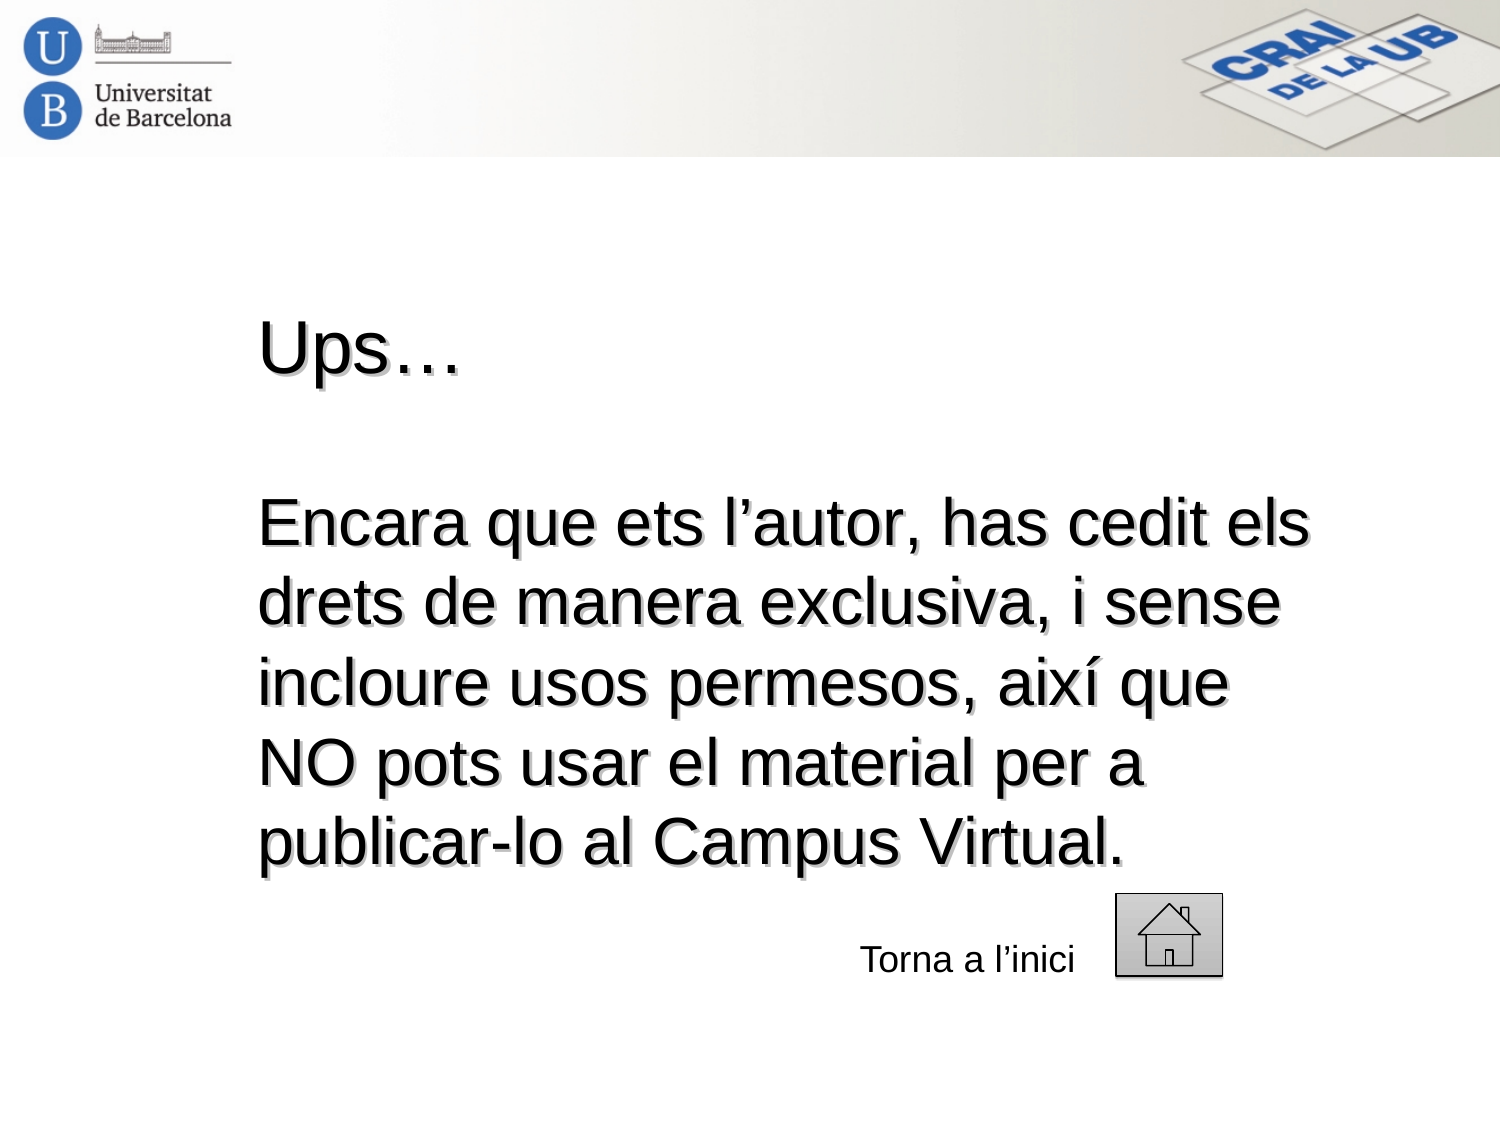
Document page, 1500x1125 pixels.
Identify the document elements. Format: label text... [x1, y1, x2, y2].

text_box Torna a l’inici [844, 927, 1124, 988]
title Ups… Encara que ets l’autor, has cedit els drets de manera exclusiva, i sense incloure usos permesos, així que NO pots usar el material per a publicar-lo al Campus Virtual. [242, 290, 1353, 693]
text_box [1116, 893, 1223, 976]
